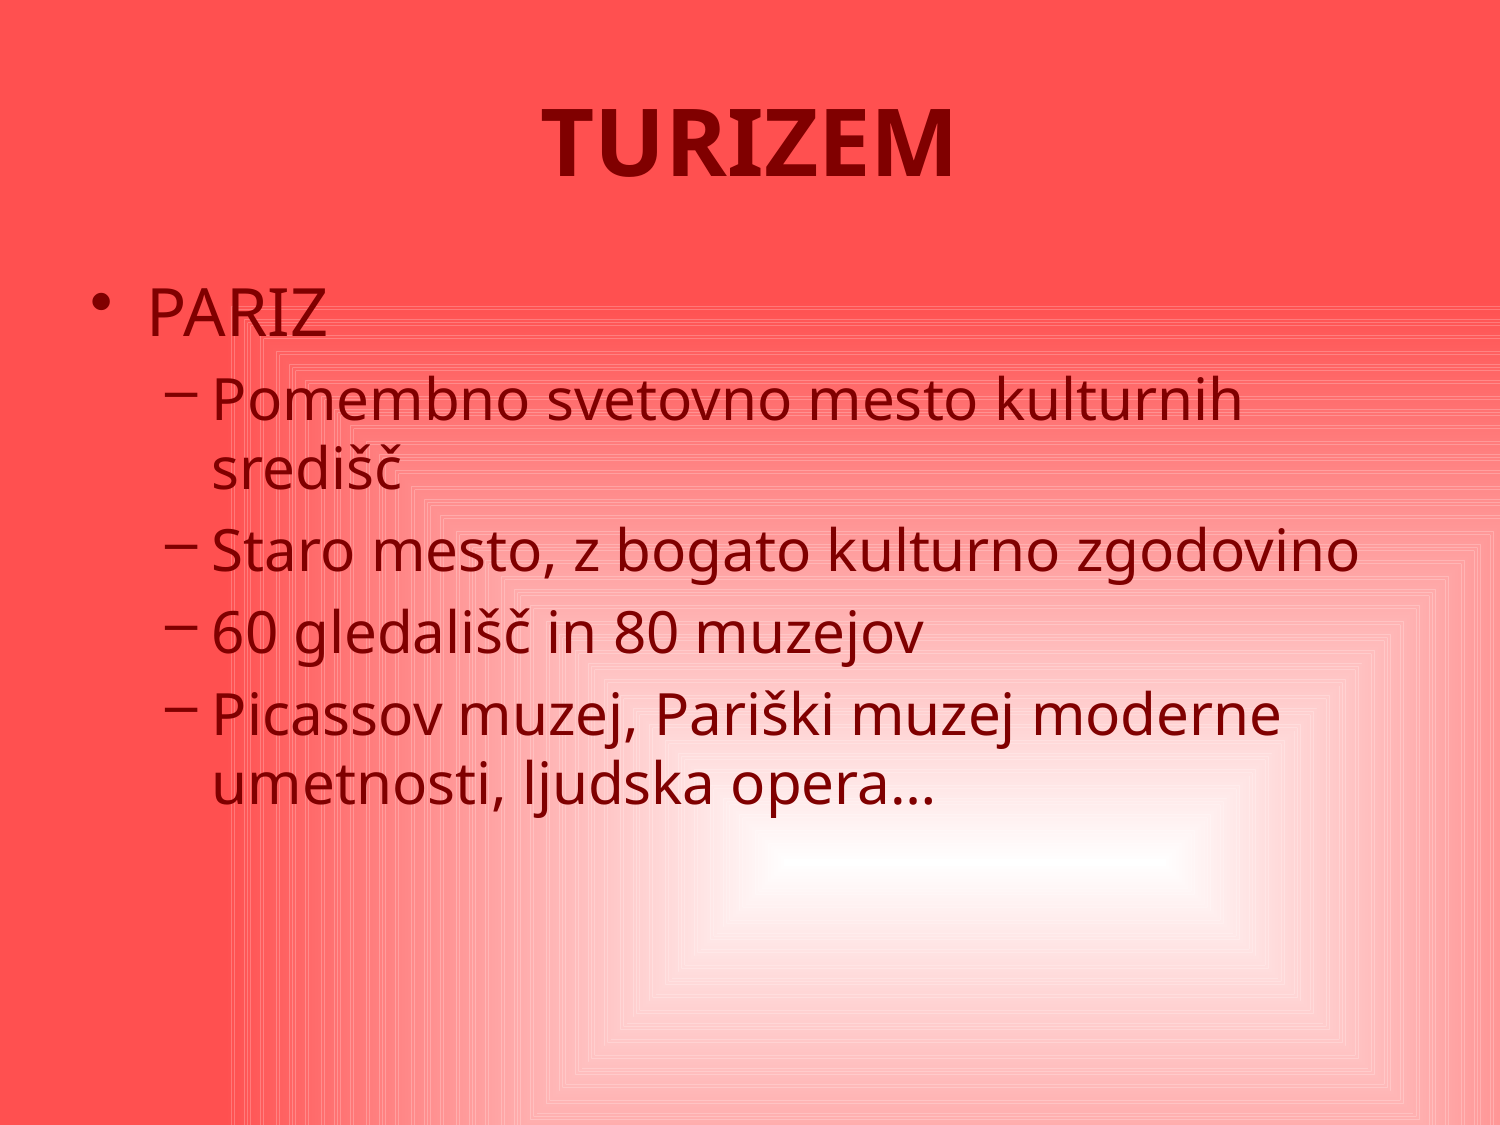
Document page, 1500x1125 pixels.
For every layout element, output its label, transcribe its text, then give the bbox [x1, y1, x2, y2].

title TURIZEM [75, 45, 1425, 233]
list PARIZ Pomembno svetovno mesto kulturnih središč Staro mesto, z bogato kulturno zgodovino 60 gledališč in 80 muzejov Picassov muzej, Pariški muzej moderne umetnosti, ljudska opera… [75, 262, 1425, 1005]
